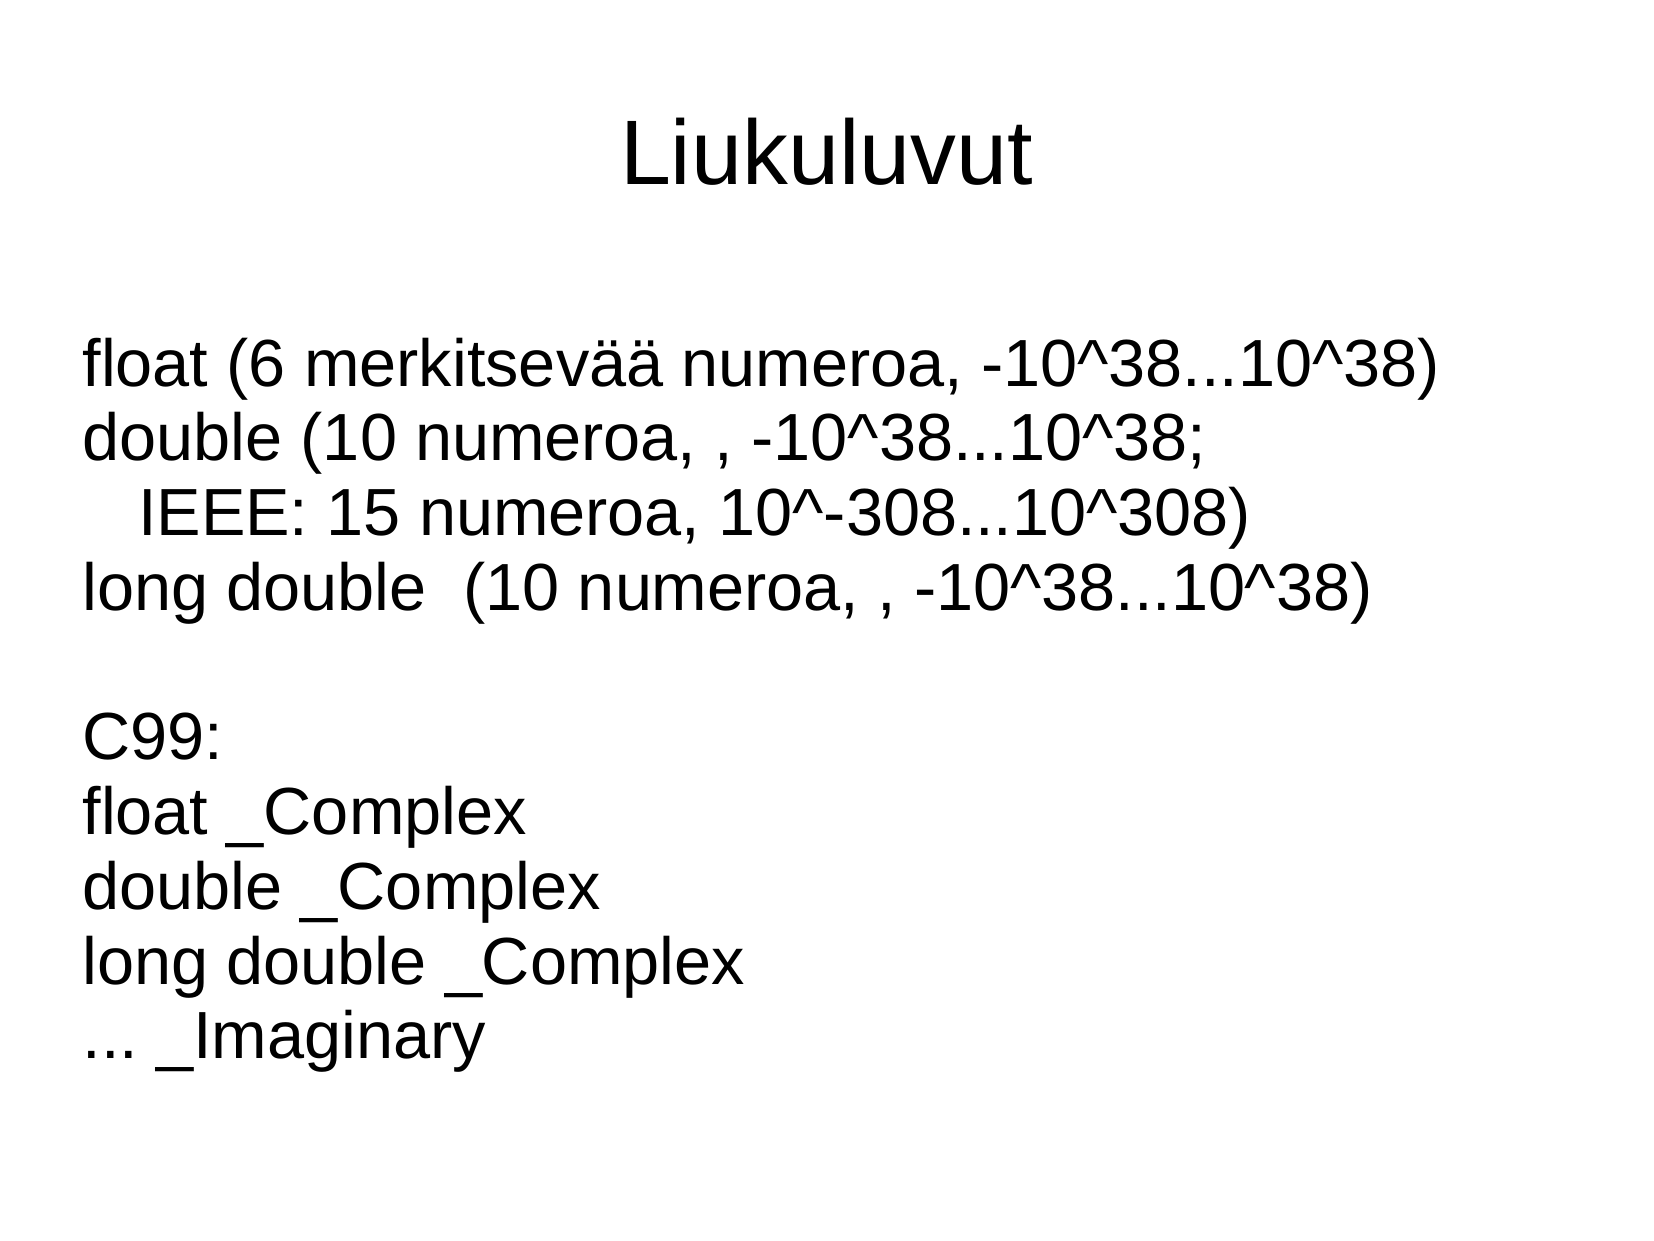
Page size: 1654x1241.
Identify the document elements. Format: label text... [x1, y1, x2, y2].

subtitle float (6 merkitsevää numeroa, -10^38...10^38) double (10 numeroa, , -10^38...10^38; IEEE: 15 numeroa, 10^-308...10^308) long double (10 numeroa, , -10^38...10^38) C99: float _Complex double _Complex long double _Complex ... _Imaginary [82, 297, 1571, 1102]
title Liukuluvut [82, 56, 1571, 250]
